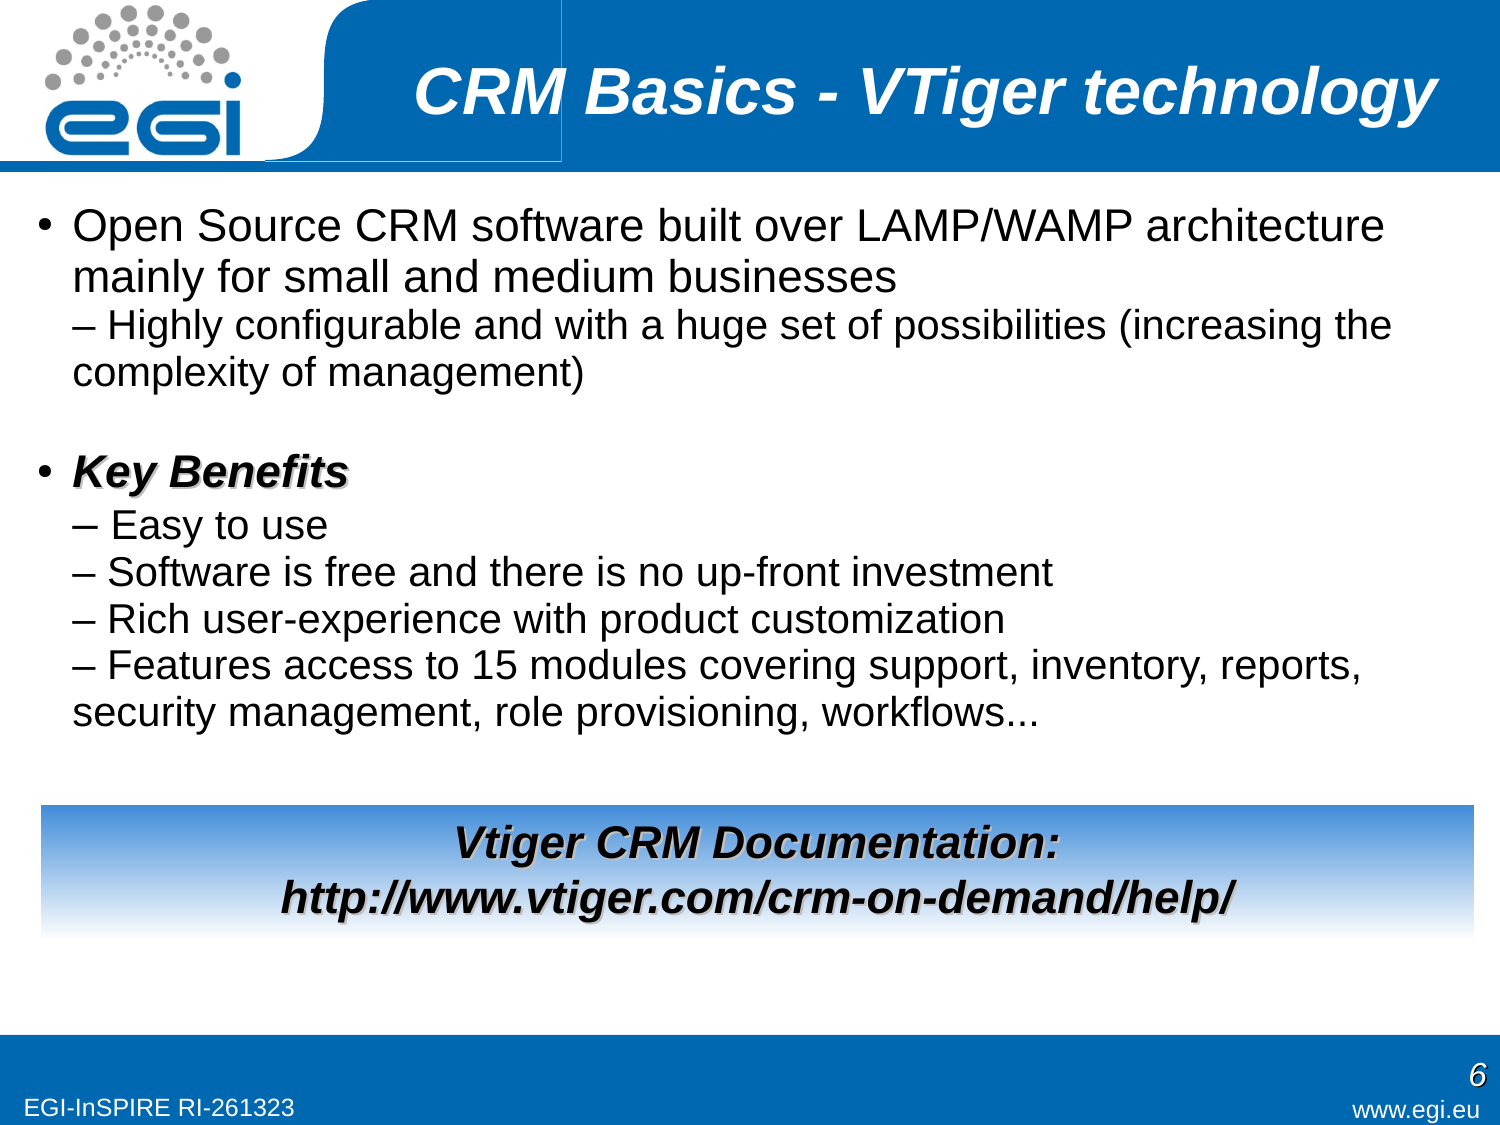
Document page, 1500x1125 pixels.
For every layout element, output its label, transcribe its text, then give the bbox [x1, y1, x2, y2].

picture [0, 0, 265, 161]
text_box Open Source CRM software built over LAMP/WAMP architecture mainly for small and medium businesses – Highly configurable and with a huge set of possibilities (increasing the complexity of management) Key Benefits – Easy to use – Software is free and there is no up-front investment – Rich user-experience with product customization – Features access to 15 modules covering support, inventory, reports, security management, role provisioning, workflows... [22, 192, 1475, 1046]
text_box CRM Basics - VTiger technology [374, 40, 1478, 136]
text_box Vtiger CRM Documentation: http://www.vtiger.com/crm-on-demand/help/ [41, 805, 1473, 939]
